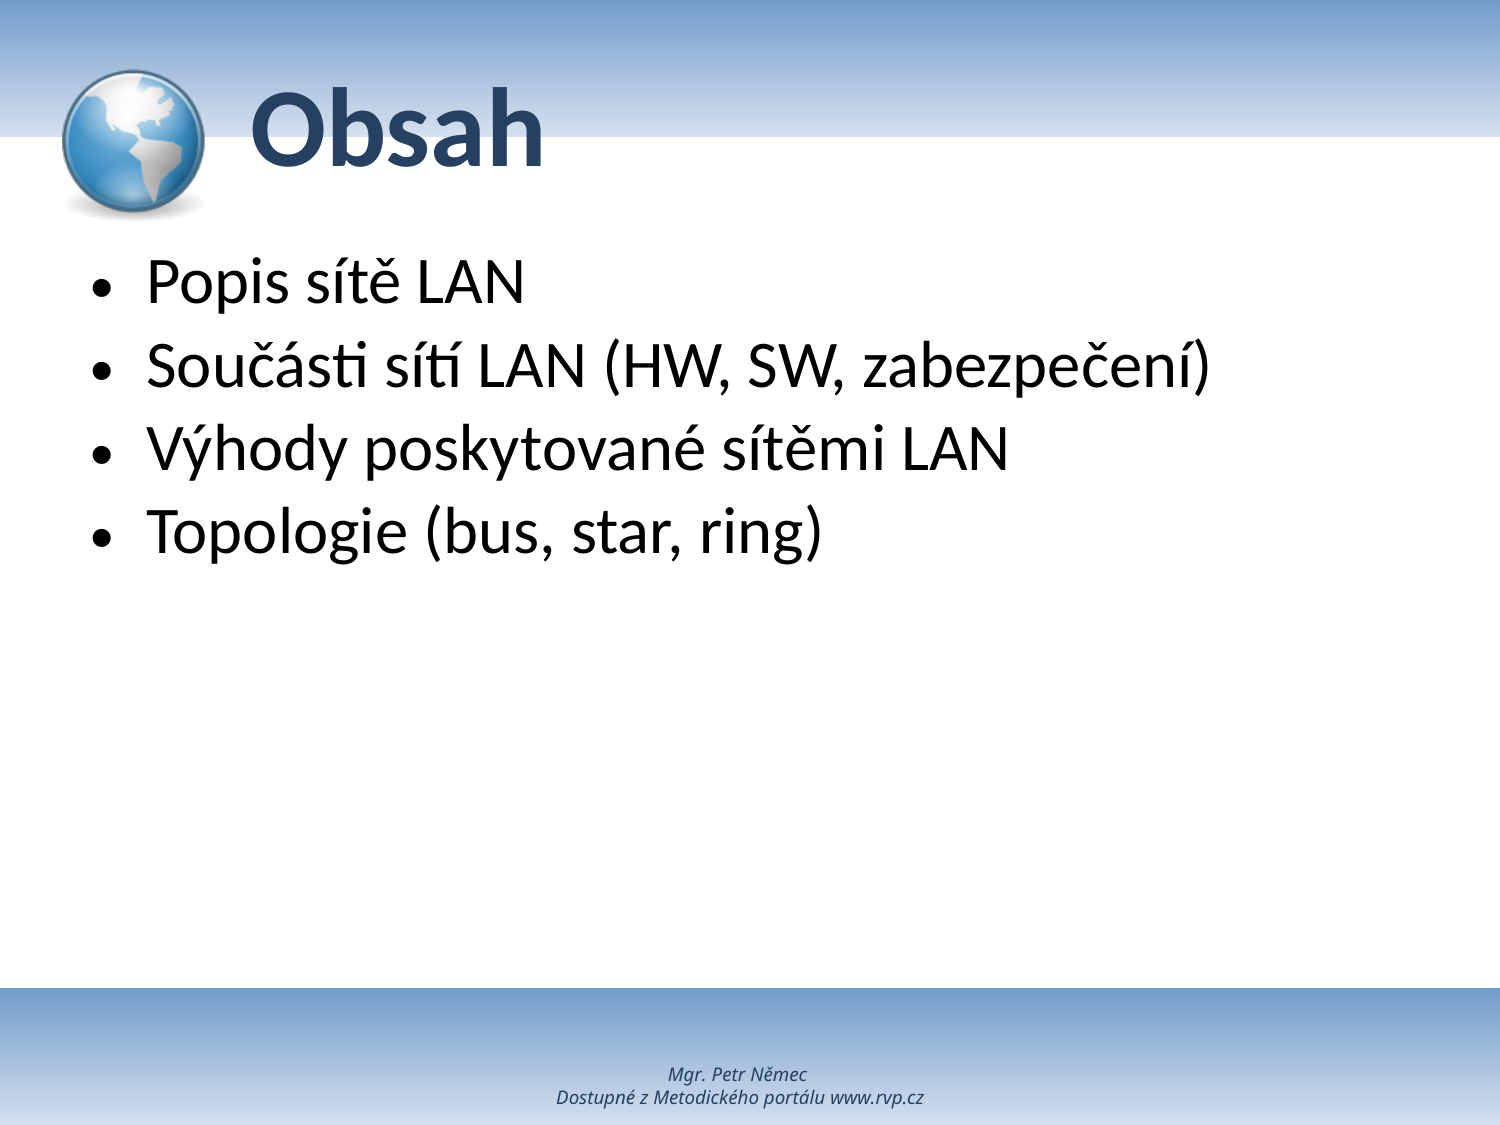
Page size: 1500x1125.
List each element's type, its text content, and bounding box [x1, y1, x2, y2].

list Popis sítě LAN Součásti sítí LAN (HW, SW, zabezpečení) Výhody poskytované sítěmi LAN Topologie (bus, star, ring) [75, 246, 1426, 989]
picture [56, 67, 211, 222]
title Obsah [235, 45, 1426, 233]
